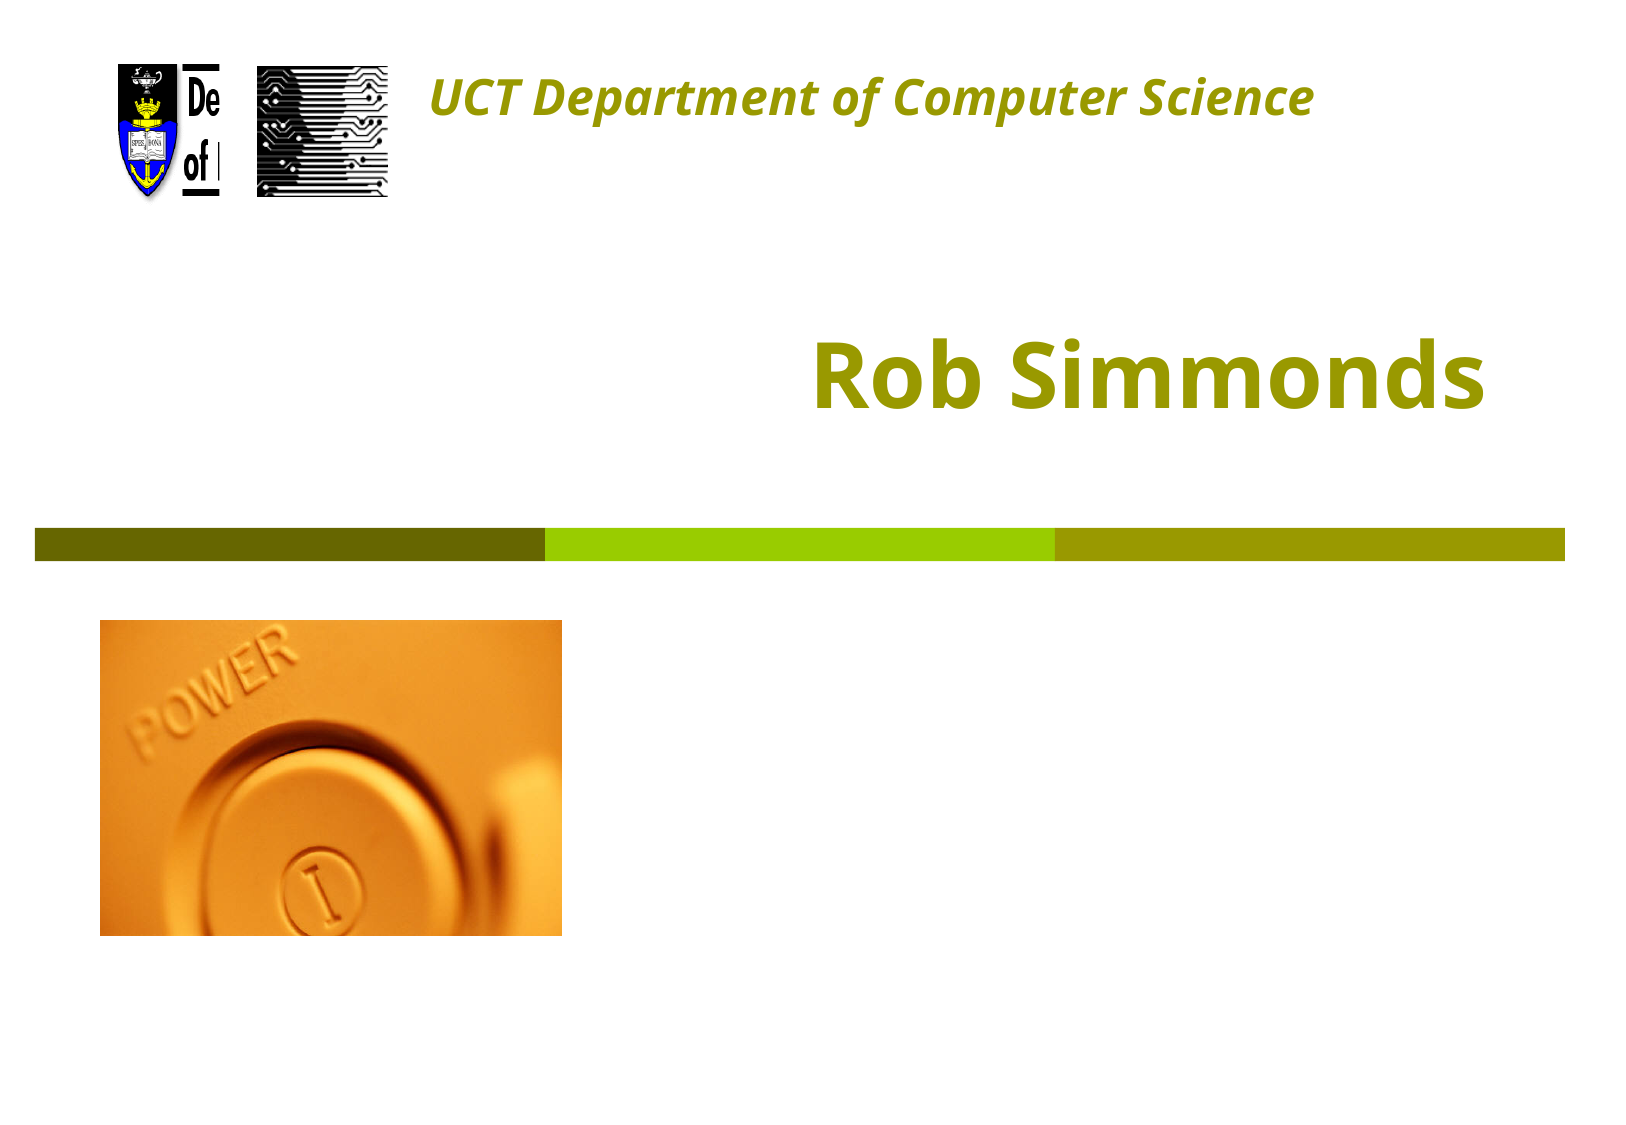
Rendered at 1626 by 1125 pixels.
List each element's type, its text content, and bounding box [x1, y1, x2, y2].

picture [257, 66, 388, 197]
picture [100, 620, 562, 936]
picture [118, 64, 220, 207]
title Rob Simmonds [29, 119, 1503, 443]
text_box UCT Department of Computer Science [413, 88, 1489, 134]
